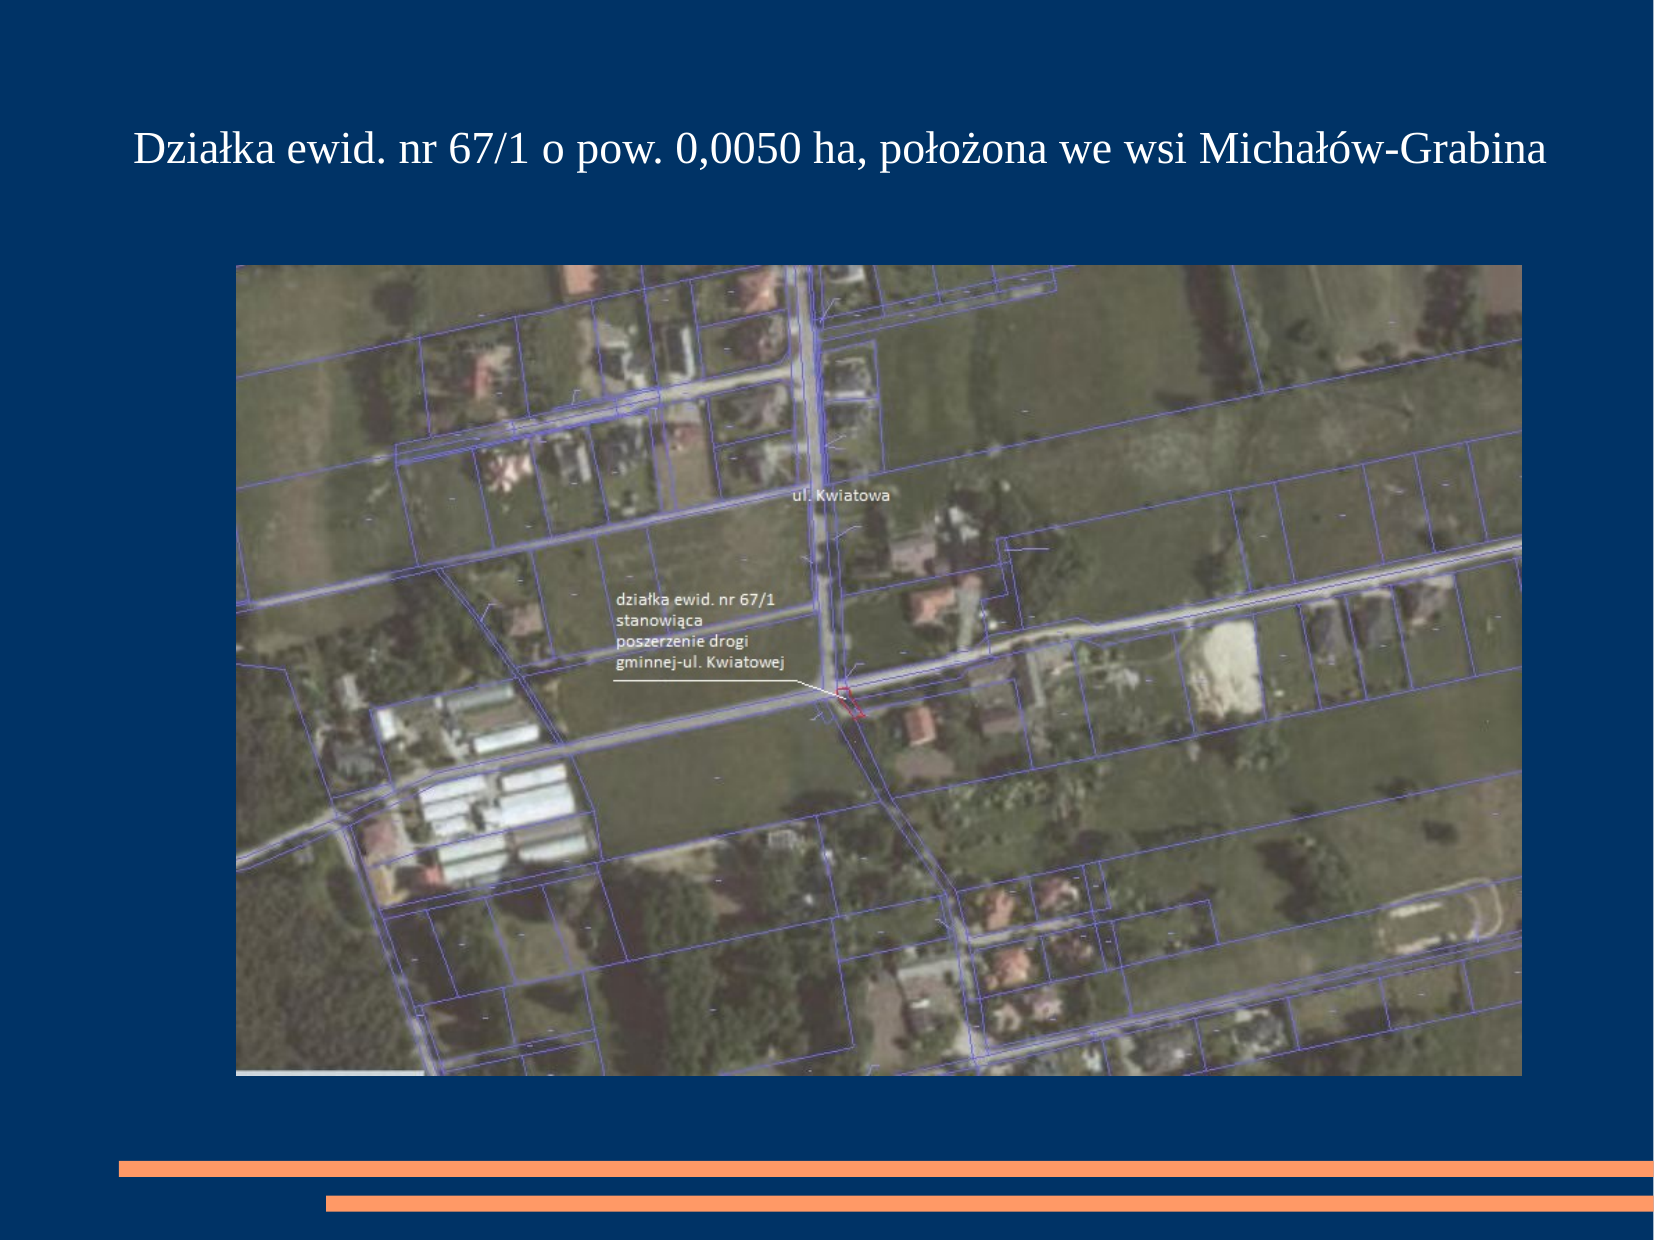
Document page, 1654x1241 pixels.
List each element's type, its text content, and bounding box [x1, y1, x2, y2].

picture [236, 265, 1522, 1076]
title Działka ewid. nr 67/1 o pow. 0,0050 ha, położona we wsi Michałów-Grabina [121, 46, 1595, 254]
